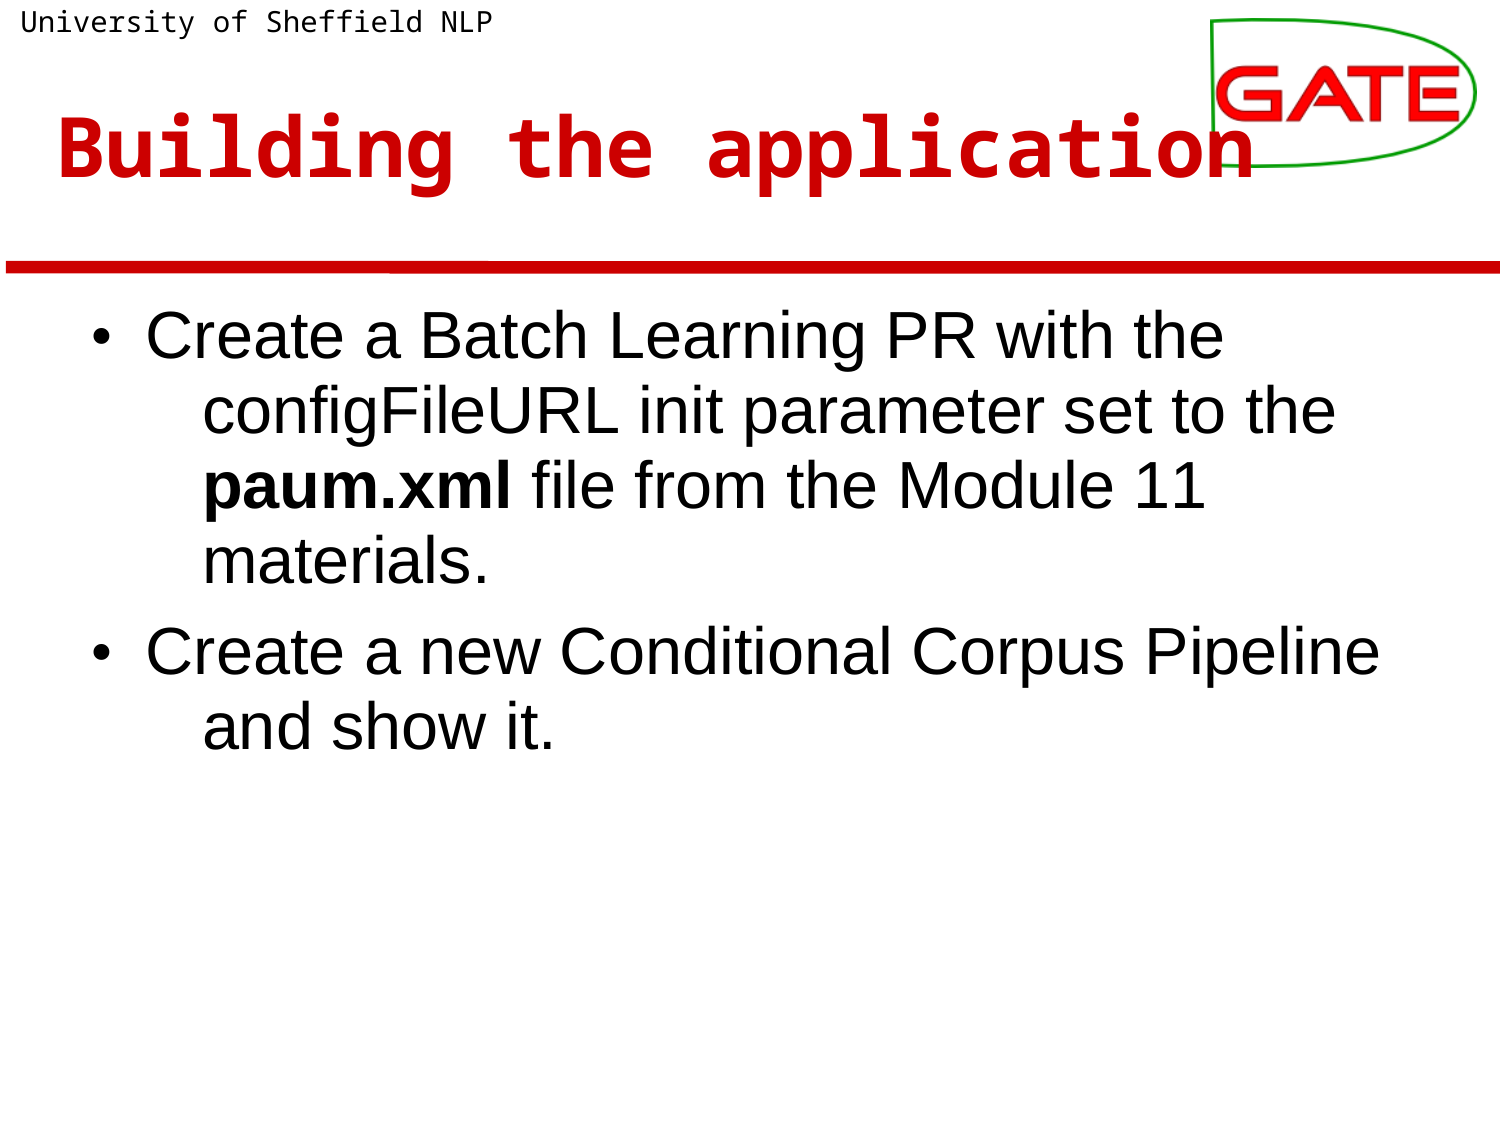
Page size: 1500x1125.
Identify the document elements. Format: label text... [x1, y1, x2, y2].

picture [1210, 18, 1477, 168]
title Building the application [41, 30, 1391, 262]
list Create a Batch Learning PR with the configFileURL init parameter set to the paum.xml file from the Module 11 materials. Create a new Conditional Corpus Pipeline and show it. [74, 290, 1425, 1034]
